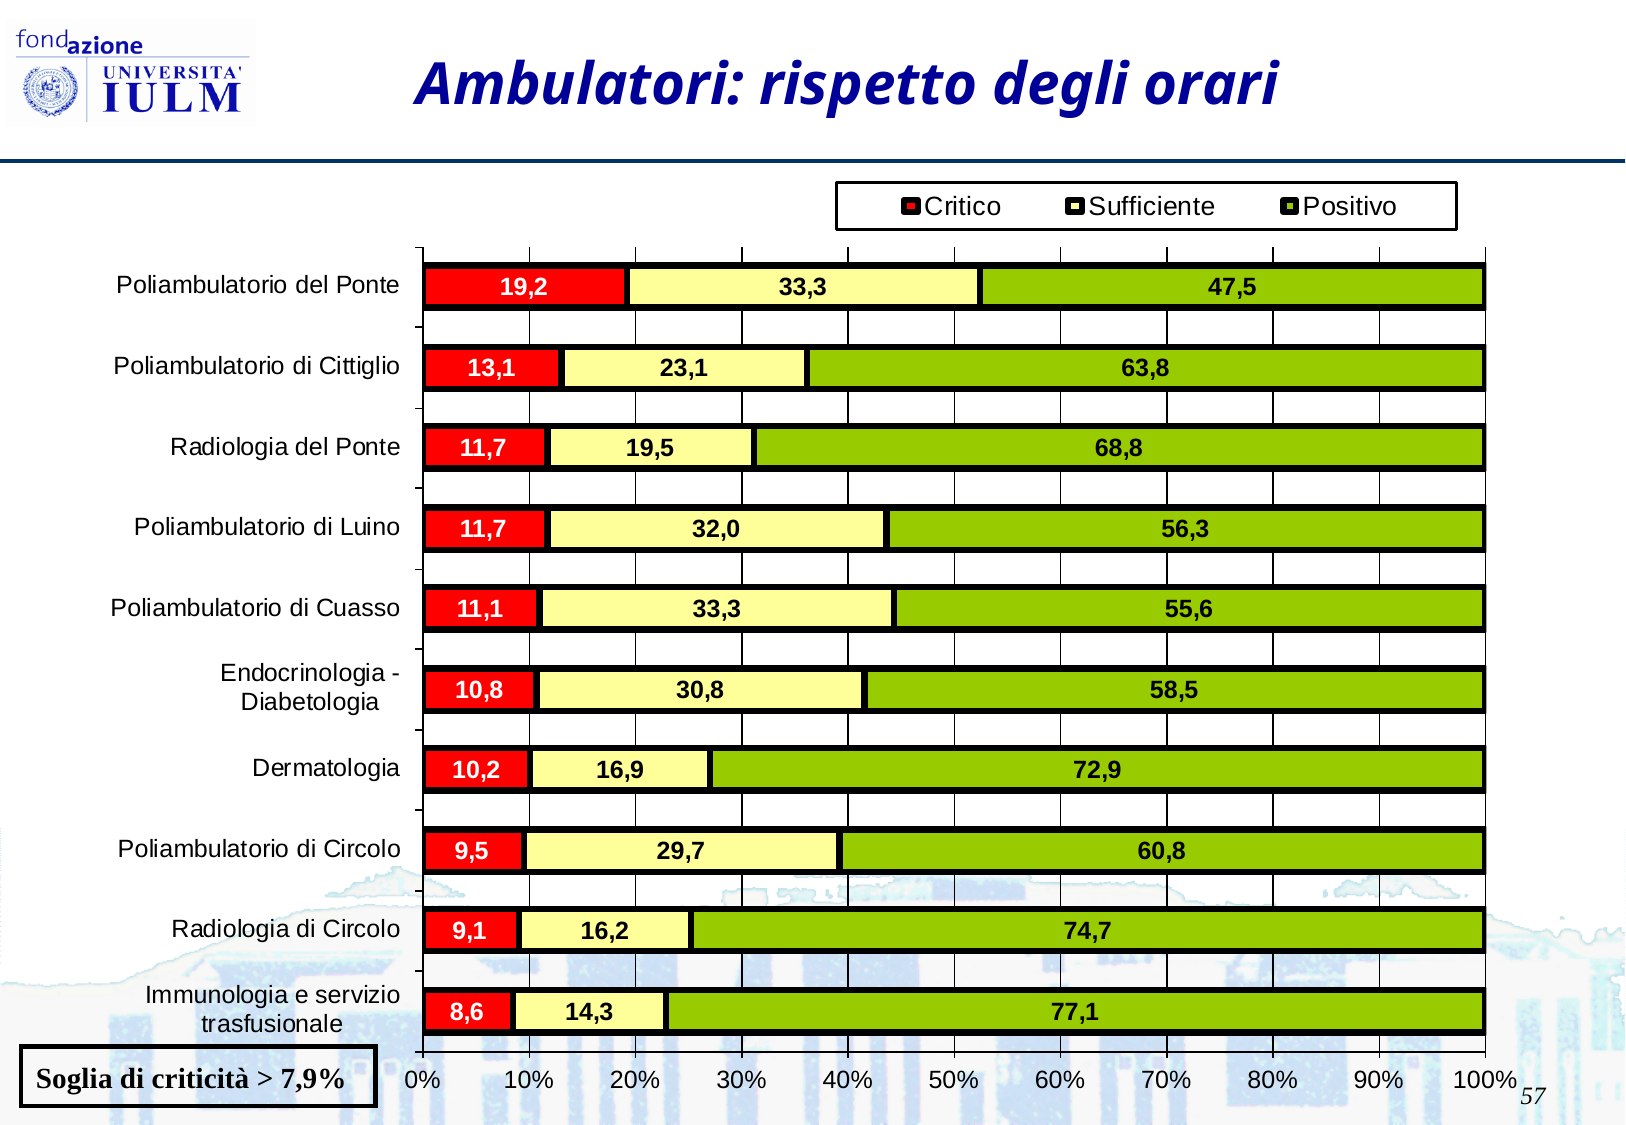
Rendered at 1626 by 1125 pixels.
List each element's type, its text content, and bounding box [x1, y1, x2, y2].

text_box Ambulatori: rispetto degli orari [304, 18, 1392, 144]
picture [92, 170, 1556, 1125]
picture [5, 19, 256, 127]
text_box Soglia di criticità > 7,9% [21, 1046, 376, 1106]
